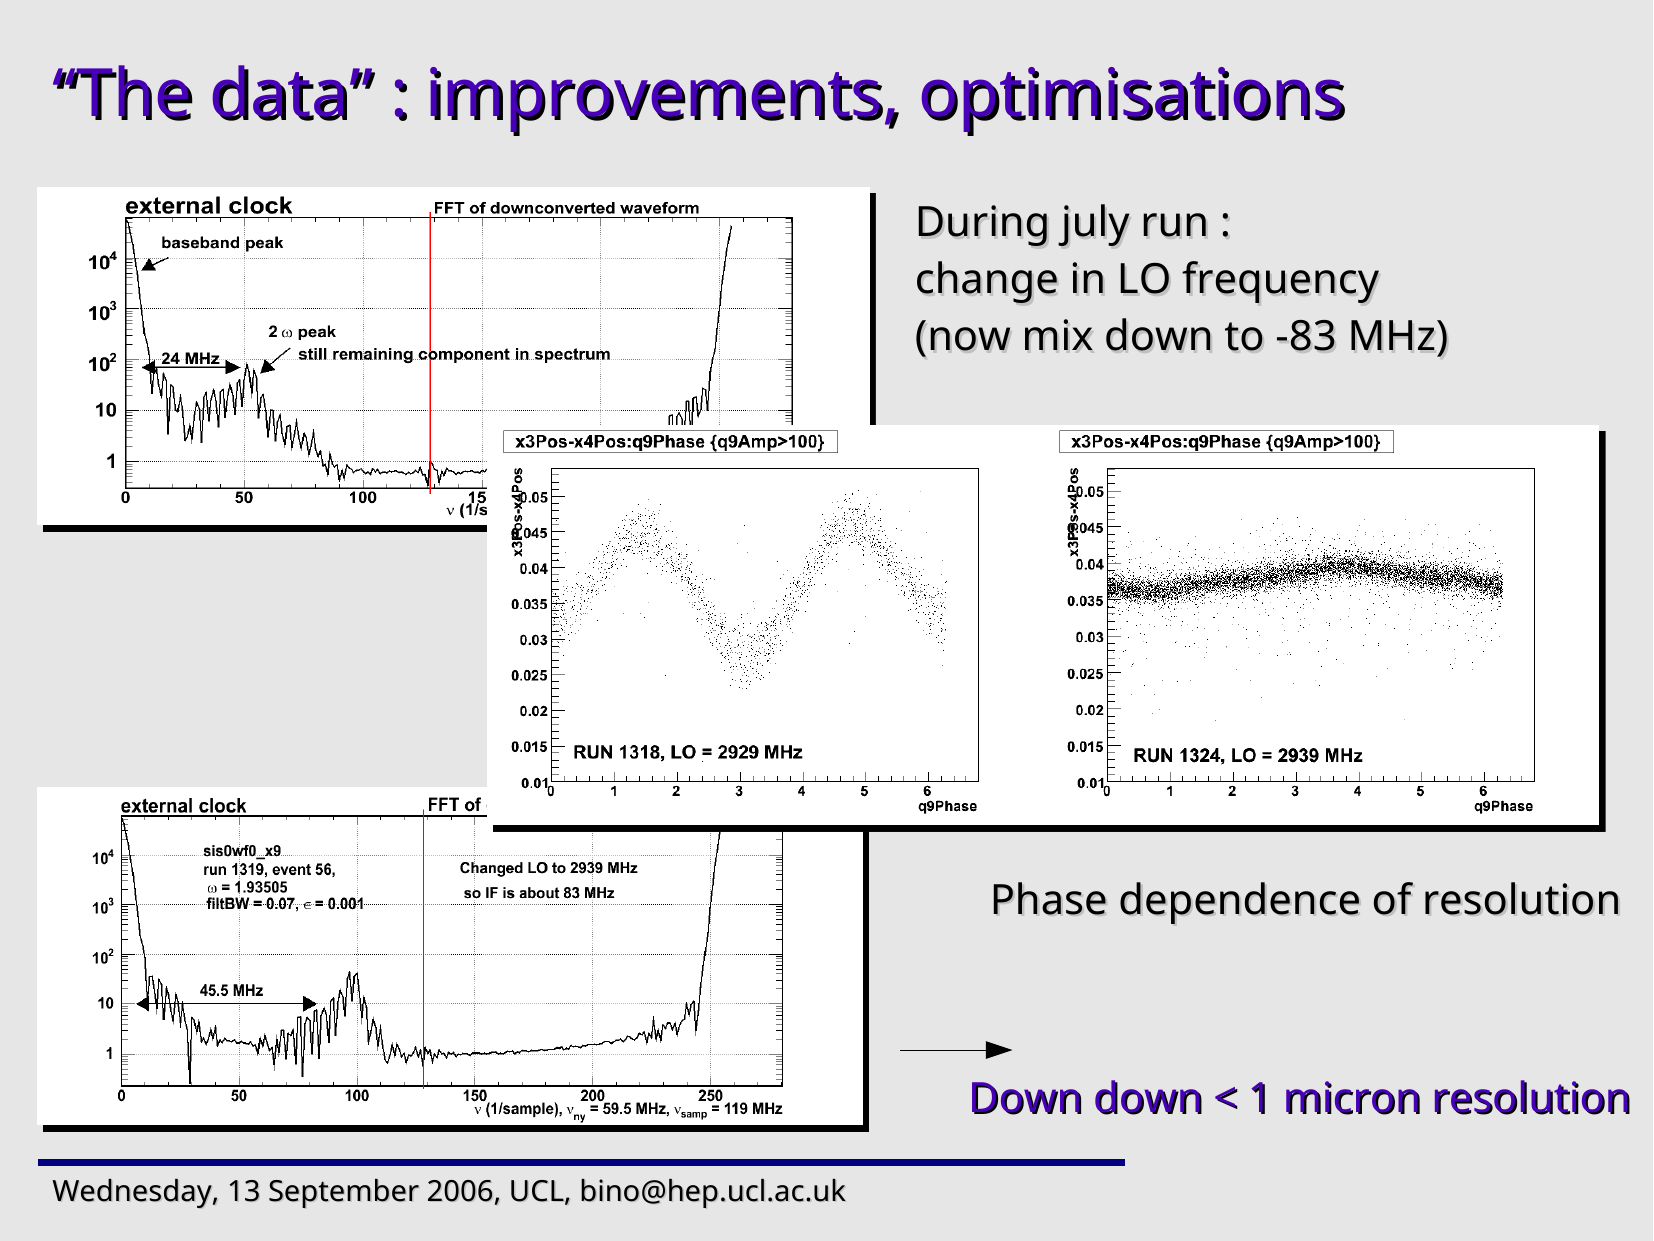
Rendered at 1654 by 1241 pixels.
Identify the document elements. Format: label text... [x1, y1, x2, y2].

picture [37, 187, 1599, 1126]
text_box Down down < 1 micron resolution [953, 1059, 1613, 1126]
text_box “The data” : improvements, optimisations [37, 37, 1613, 133]
text_box During july run : change in LO frequency (now mix down to -83 MHz) [900, 184, 1576, 351]
text_box Phase dependence of resolution [975, 862, 1593, 928]
text_box Wednesday, 13 September 2006, UCL, bino@hep.ucl.ac.uk [37, 1162, 901, 1213]
